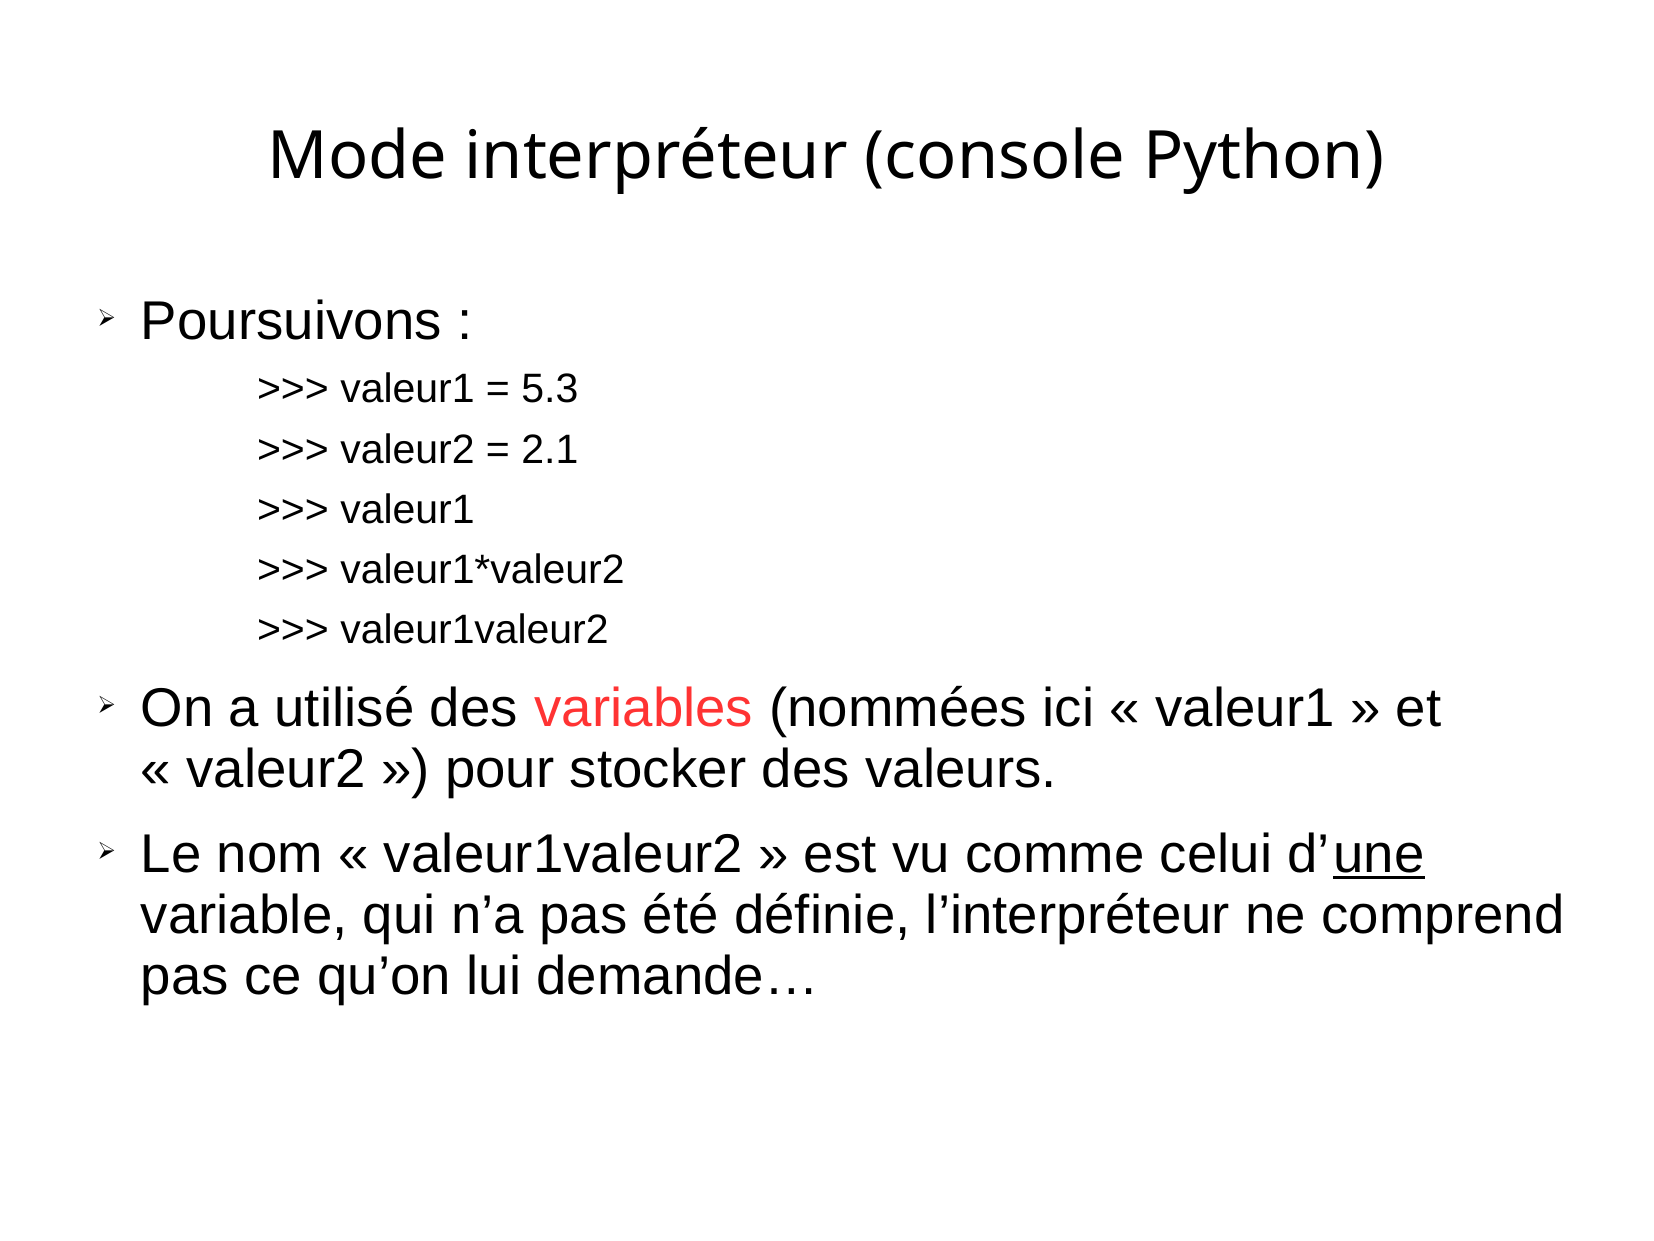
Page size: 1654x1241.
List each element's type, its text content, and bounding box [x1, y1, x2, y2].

list Poursuivons : >>> valeur1 = 5.3 >>> valeur2 = 2.1 >>> valeur1 >>> valeur1*valeur2 >>> valeur1valeur2 On a utilisé des variables (nommées ici « valeur1 » et « valeur2 ») pour stocker des valeurs. Le nom « valeur1valeur2 » est vu comme celui d’une variable, qui n’a pas été définie, l’interpréteur ne comprend pas ce qu’on lui demande… [82, 290, 1571, 1010]
title Mode interpréteur (console Python) [82, 49, 1571, 257]
